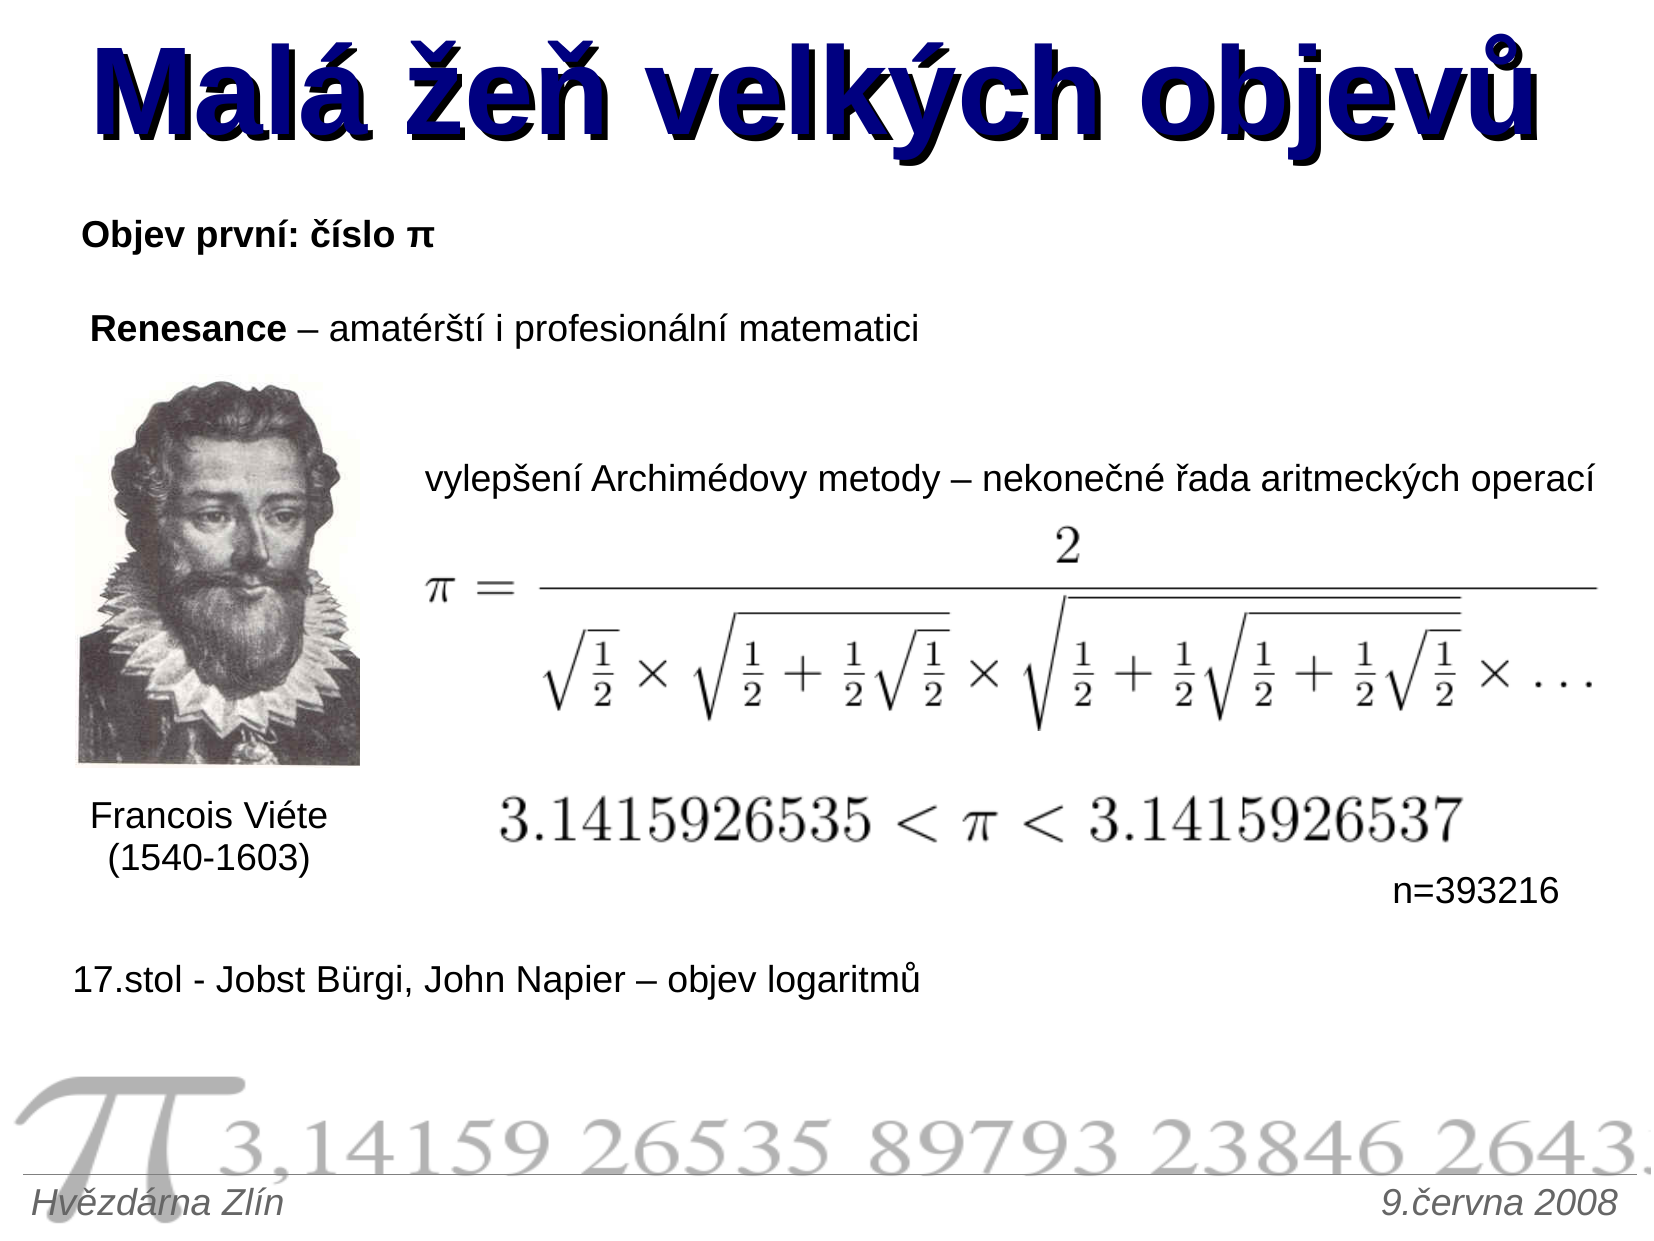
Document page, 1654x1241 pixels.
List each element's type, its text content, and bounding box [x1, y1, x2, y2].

text_box n=393216 [1377, 862, 1576, 920]
picture [412, 524, 1608, 731]
text_box Hvězdárna Zlín 9.června 2008 [16, 1174, 1633, 1232]
picture [75, 374, 360, 768]
picture [487, 766, 1469, 863]
text_box Objev první: číslo π [66, 205, 451, 263]
text_box Malá žeň velkých objevů [75, 13, 1558, 169]
text_box Francois Viéte (1540-1603) [75, 787, 344, 887]
picture [0, 1055, 1651, 1239]
text_box 17.stol - Jobst Bürgi, John Napier – objev logaritmů [57, 951, 938, 1051]
text_box Renesance – amatérští i profesionální matematici [75, 300, 935, 357]
text_box vylepšení Archimédovy metody – nekonečné řada aritmeckých operací [410, 450, 1613, 507]
